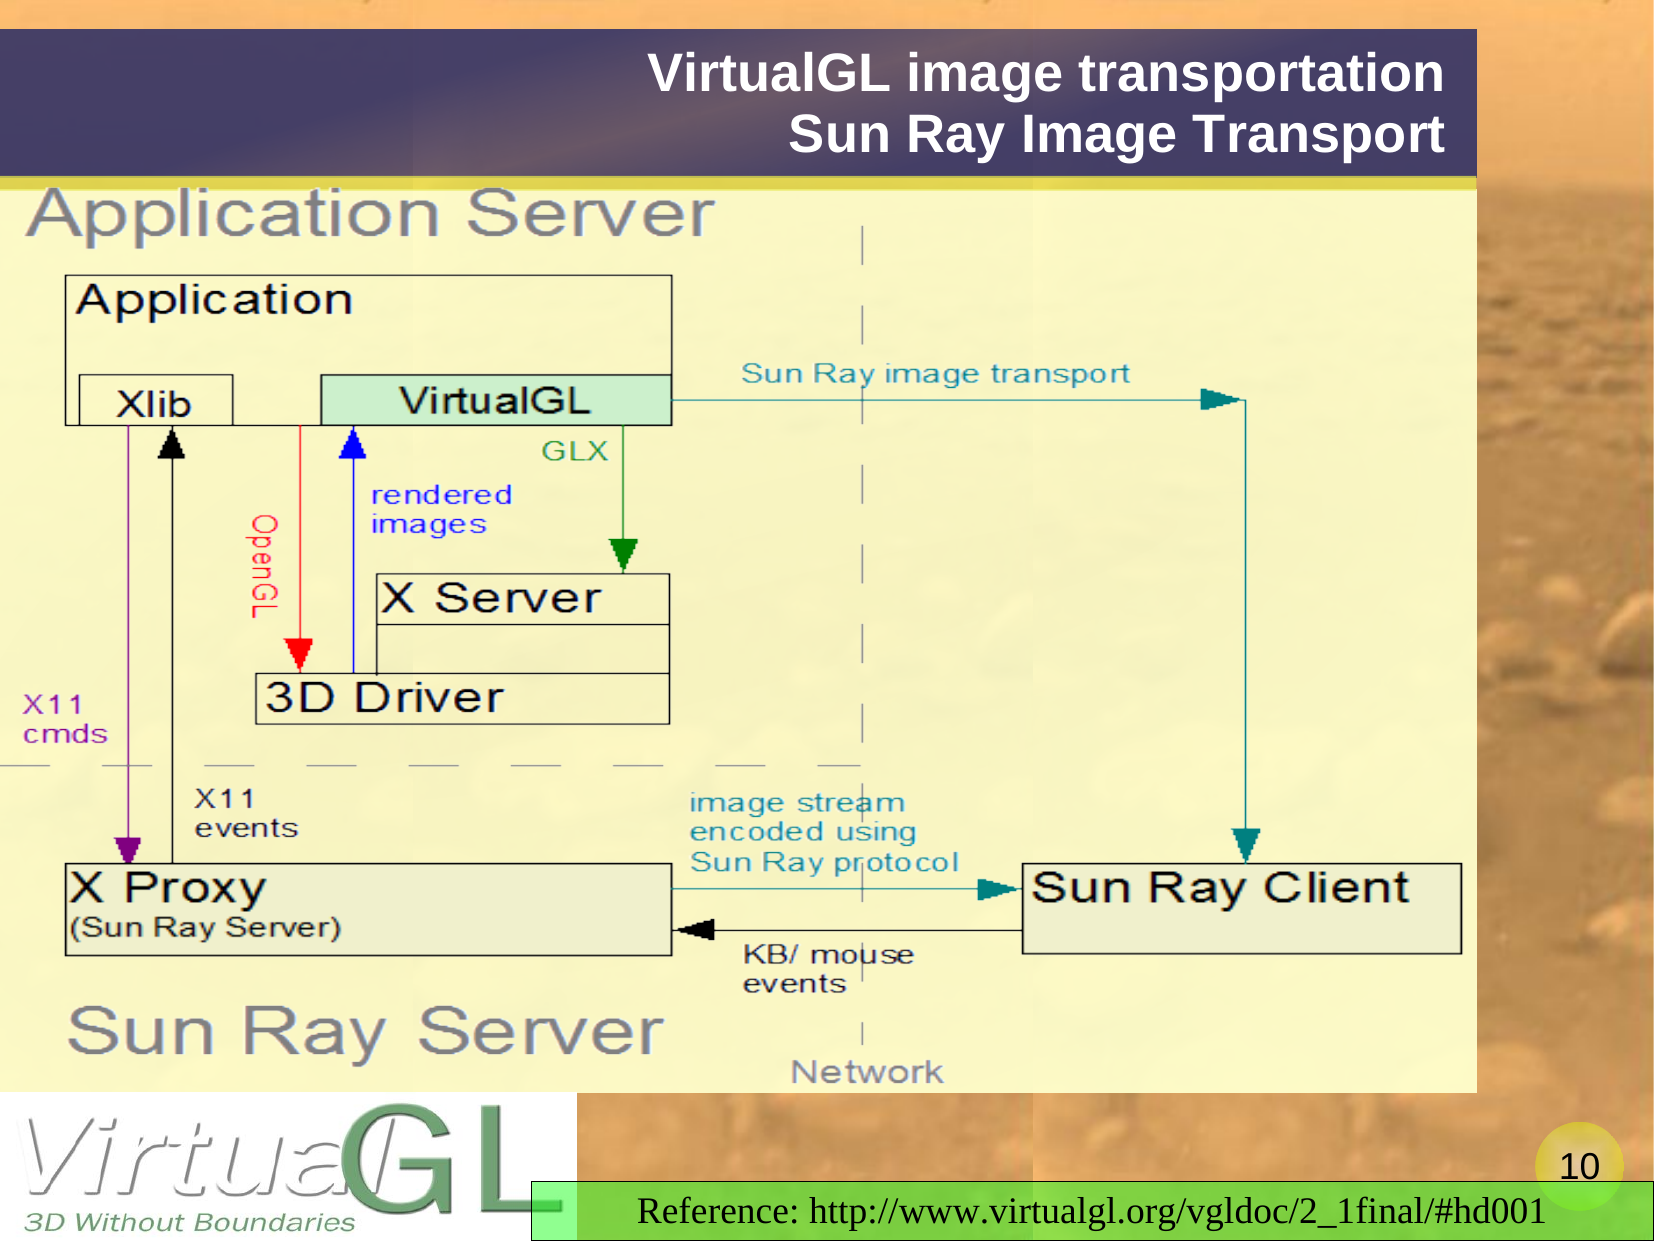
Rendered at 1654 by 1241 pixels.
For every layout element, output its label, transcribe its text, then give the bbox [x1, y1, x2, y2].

title VirtualGL image transportation Sun Ray Image Transport [29, 41, 1447, 166]
text_box Reference: http://www.virtualgl.org/vgldoc/2_1final/#hd001 [531, 1181, 1654, 1241]
picture [0, 0, 1654, 1181]
